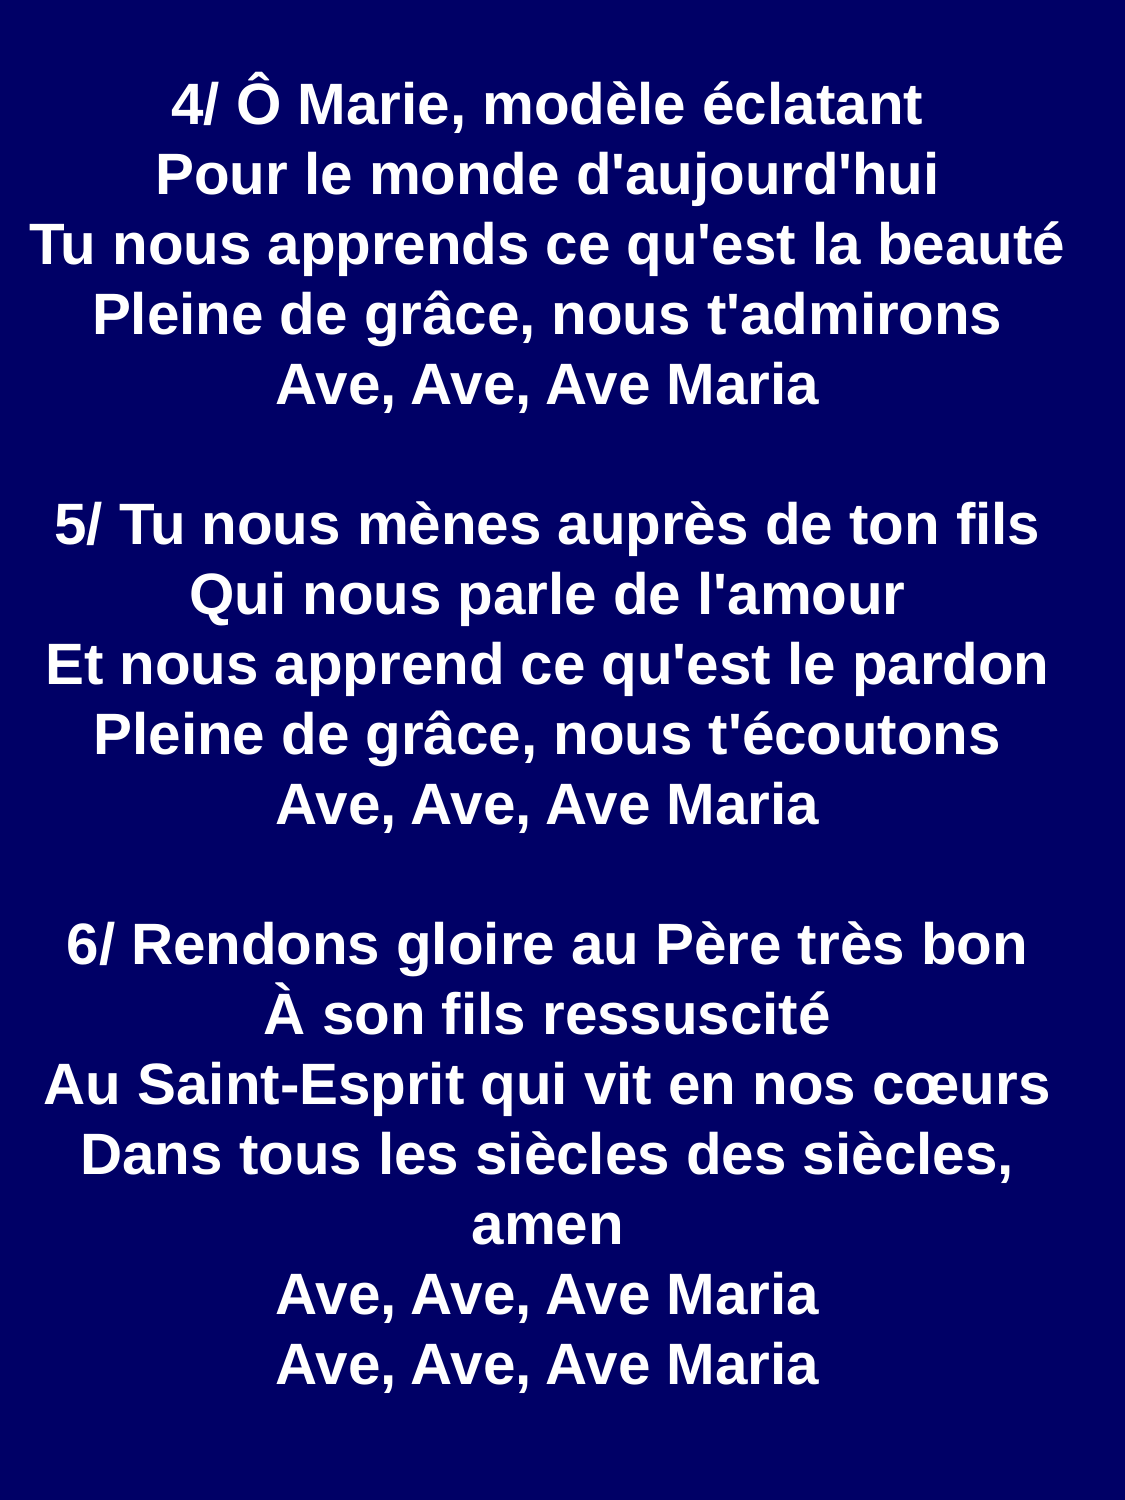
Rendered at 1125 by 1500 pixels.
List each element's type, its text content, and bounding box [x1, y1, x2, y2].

text_box 4/ Ô Marie, modèle éclatant Pour le monde d'aujourd'hui Tu nous apprends ce qu'est la beauté Pleine de grâce, nous t'admirons Ave, Ave, Ave Maria 5/ Tu nous mènes auprès de ton fils Qui nous parle de l'amour Et nous apprend ce qu'est le pardon Pleine de grâce, nous t'écoutons Ave, Ave, Ave Maria 6/ Rendons gloire au Père très bon À son fils ressuscité Au Saint-Esprit qui vit en nos cœurs Dans tous les siècles des siècles, amen Ave, Ave, Ave Maria Ave, Ave, Ave Maria [0, 59, 1111, 1403]
